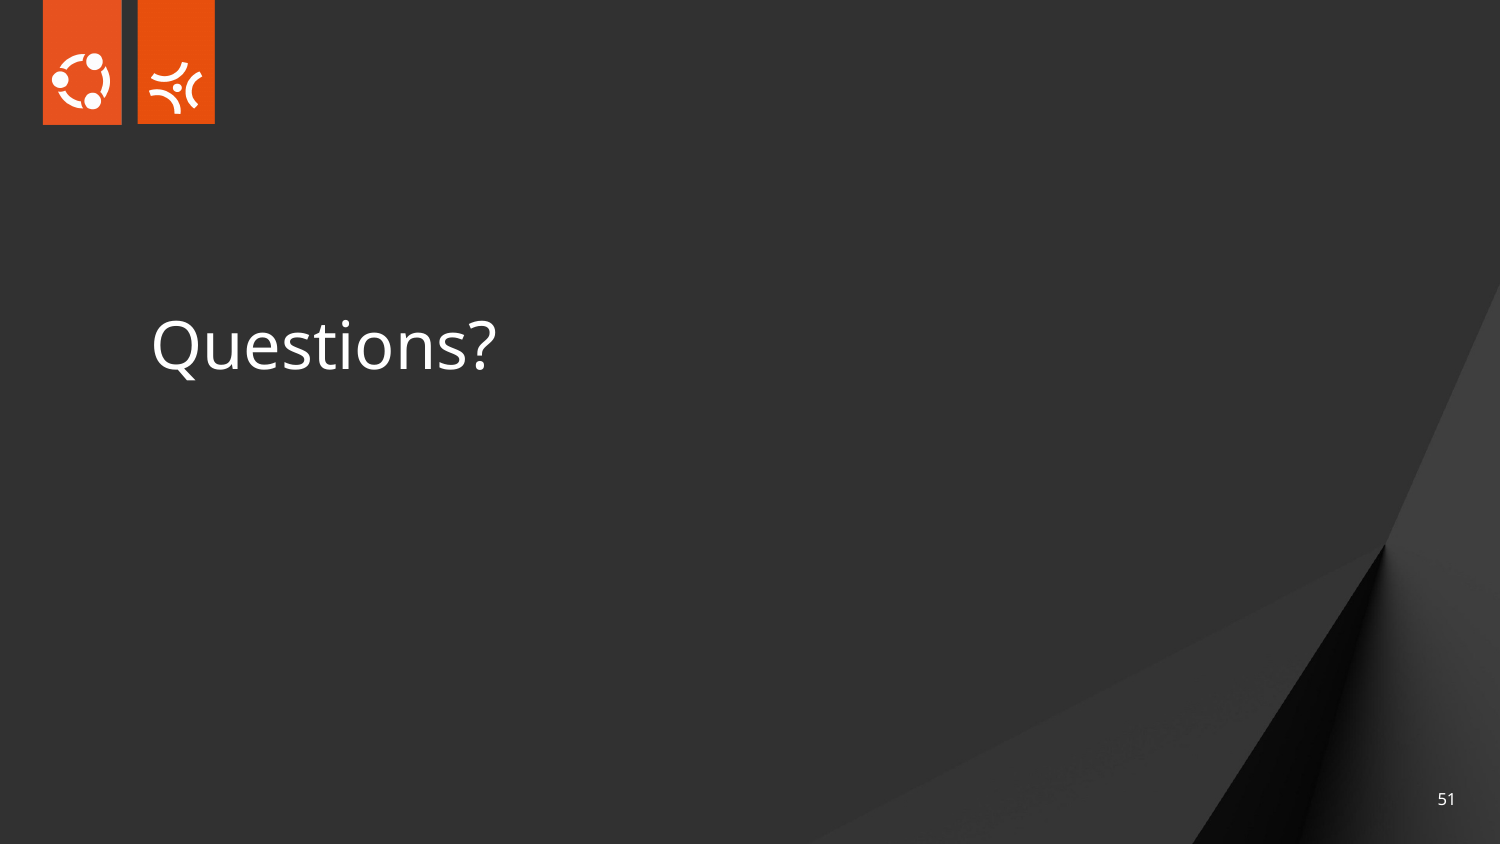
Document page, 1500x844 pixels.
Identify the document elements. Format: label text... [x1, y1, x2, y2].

picture [0, 0, 1500, 844]
slide_number <number> [1381, 773, 1472, 839]
title Questions? [150, 300, 1049, 383]
